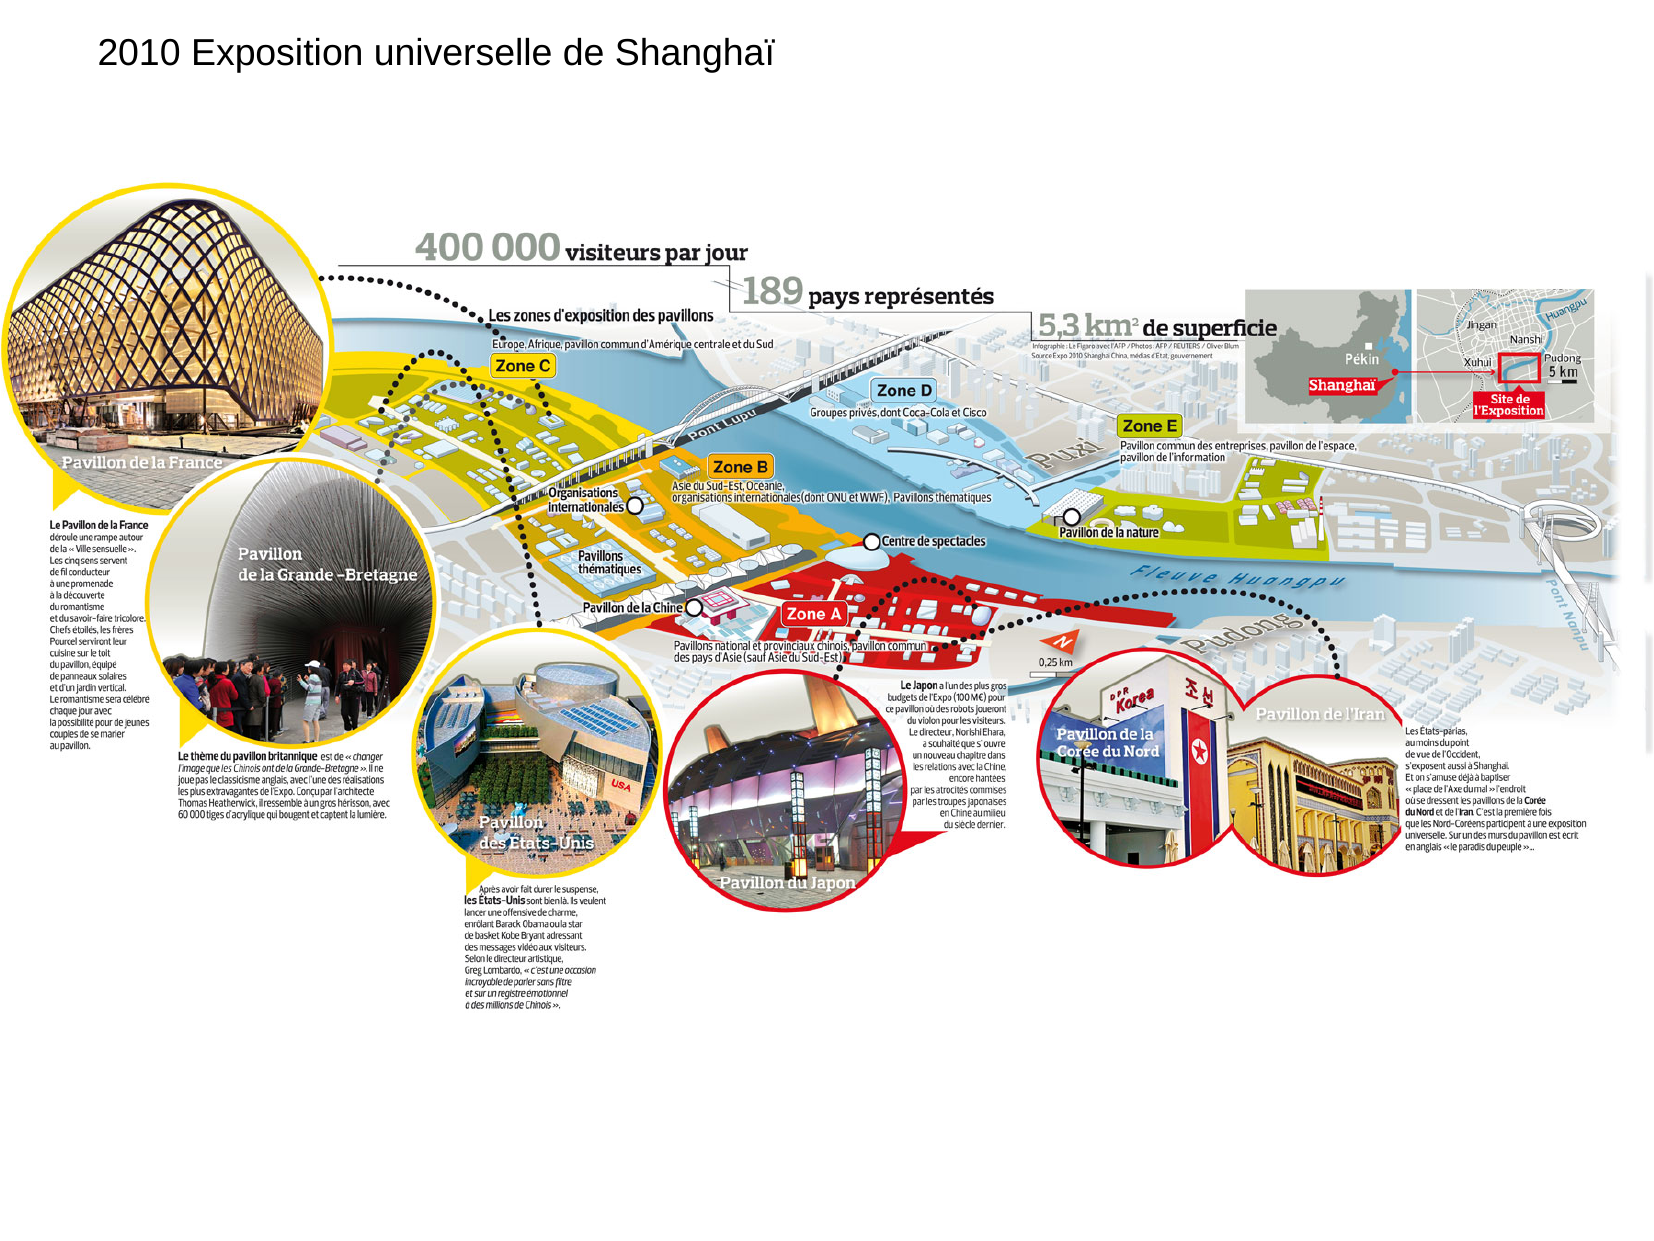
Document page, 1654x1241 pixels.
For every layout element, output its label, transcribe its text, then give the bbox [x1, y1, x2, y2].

text_box 2010 Exposition universelle de Shanghaï [82, 23, 1441, 81]
picture [1, 177, 1654, 1014]
